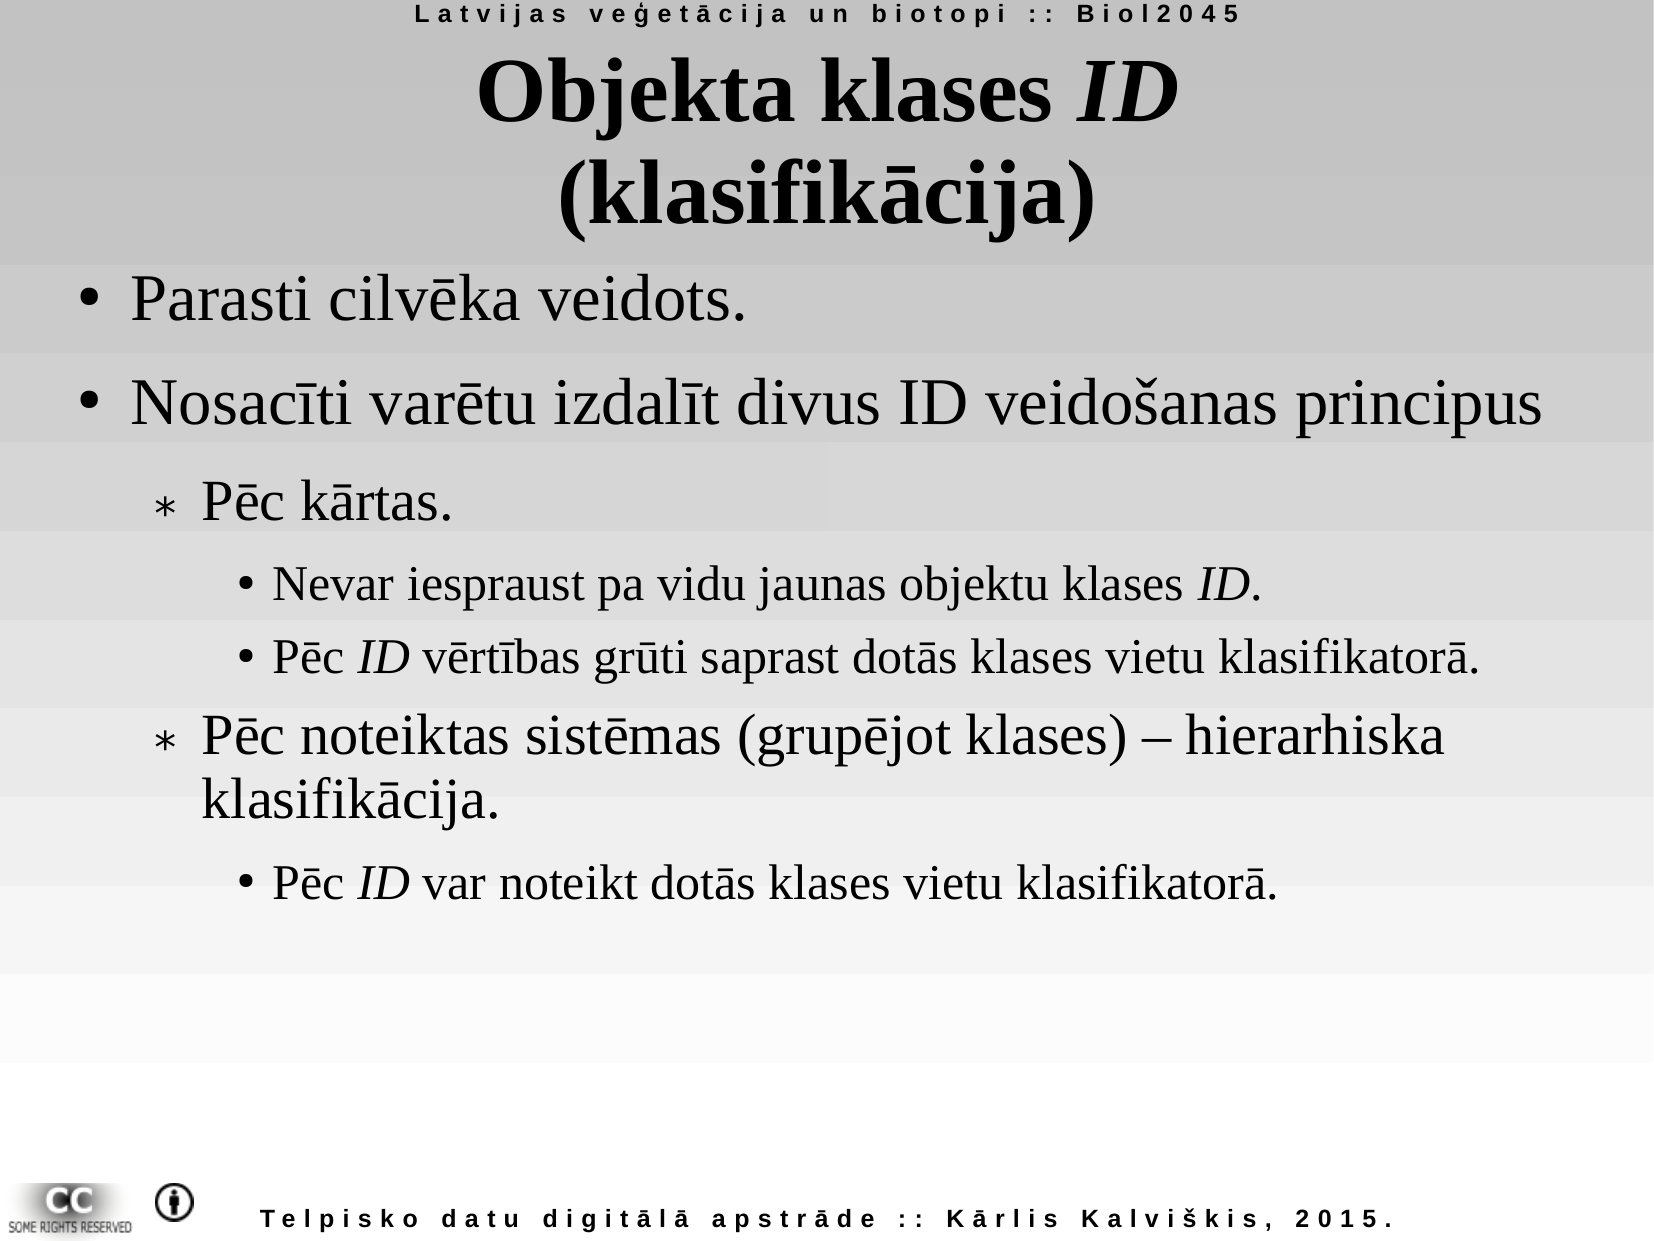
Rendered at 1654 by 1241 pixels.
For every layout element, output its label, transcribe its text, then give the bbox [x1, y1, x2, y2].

list Parasti cilvēka veidots. Nosacīti varētu izdalīt divus ID veidošanas principus Pēc kārtas. Nevar iespraust pa vidu jaunas objektu klases ID. Pēc ID vērtības grūti saprast dotās klases vietu klasifikatorā. Pēc noteiktas sistēmas (grupējot klases) – hierarhiska klasifikācija. Pēc ID var noteikt dotās klases vietu klasifikatorā. [59, 261, 1596, 1175]
title Objekta klases ID (klasifikācija) [59, 37, 1596, 246]
picture [0, 0, 1654, 1241]
